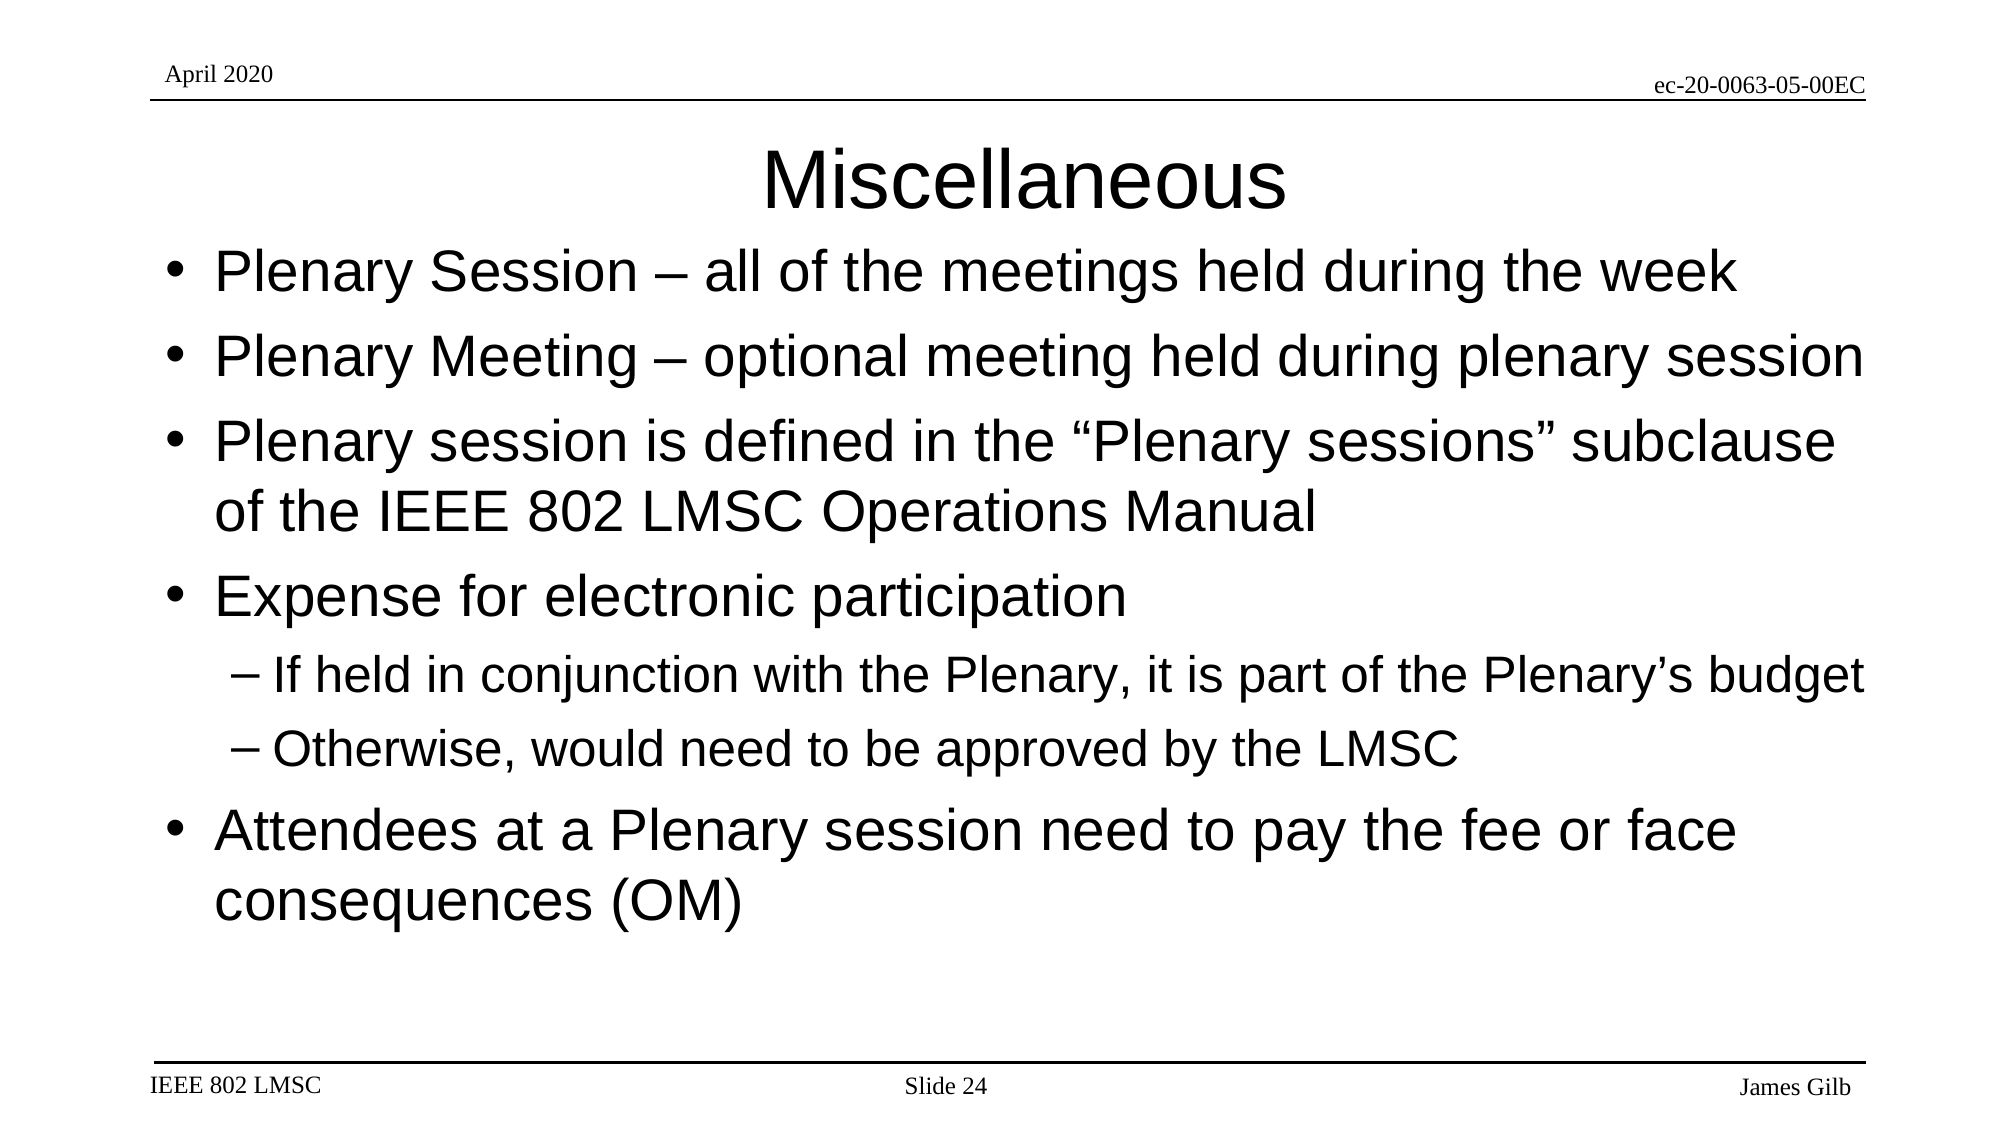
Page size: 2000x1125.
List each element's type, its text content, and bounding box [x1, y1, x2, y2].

title Miscellaneous [149, 112, 1900, 224]
list Plenary Session – all of the meetings held during the week Plenary Meeting – optional meeting held during plenary session Plenary session is defined in the “Plenary sessions” subclause of the IEEE 802 LMSC Operations Manual Expense for electronic participation If held in conjunction with the Plenary, it is part of the Plenary’s budget Otherwise, would need to be approved by the LMSC Attendees at a Plenary session need to pay the fee or face consequences (OM) [149, 224, 1900, 1036]
